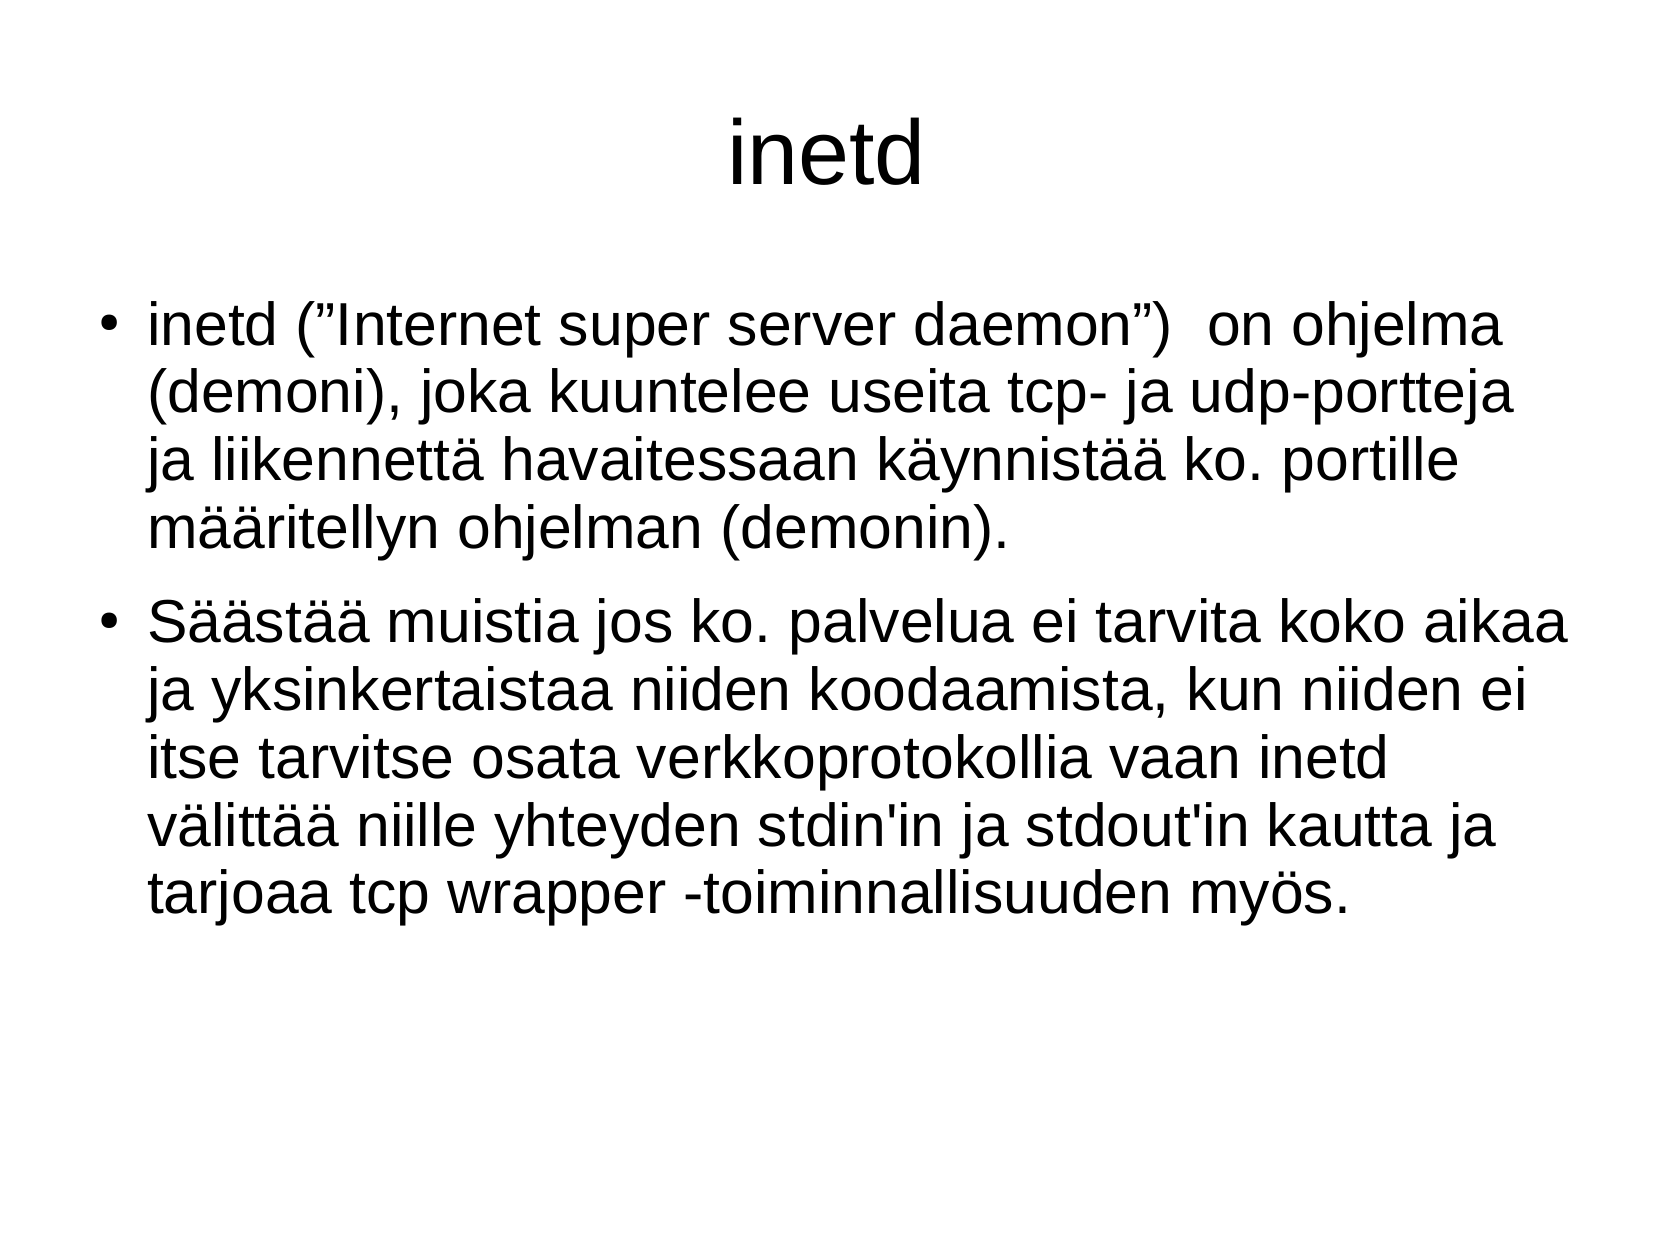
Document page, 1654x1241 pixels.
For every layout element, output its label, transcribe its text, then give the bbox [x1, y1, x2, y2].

list inetd (”Internet super server daemon”) on ohjelma (demoni), joka kuuntelee useita tcp- ja udp-portteja ja liikennettä havaitessaan käynnistää ko. portille määritellyn ohjelman (demonin). Säästää muistia jos ko. palvelua ei tarvita koko aikaa ja yksinkertaistaa niiden koodaamista, kun niiden ei itse tarvitse osata verkkoprotokollia vaan inetd välittää niille yhteyden stdin'in ja stdout'in kautta ja tarjoaa tcp wrapper -toiminnallisuuden myös. [82, 290, 1571, 1010]
title inetd [82, 49, 1571, 257]
